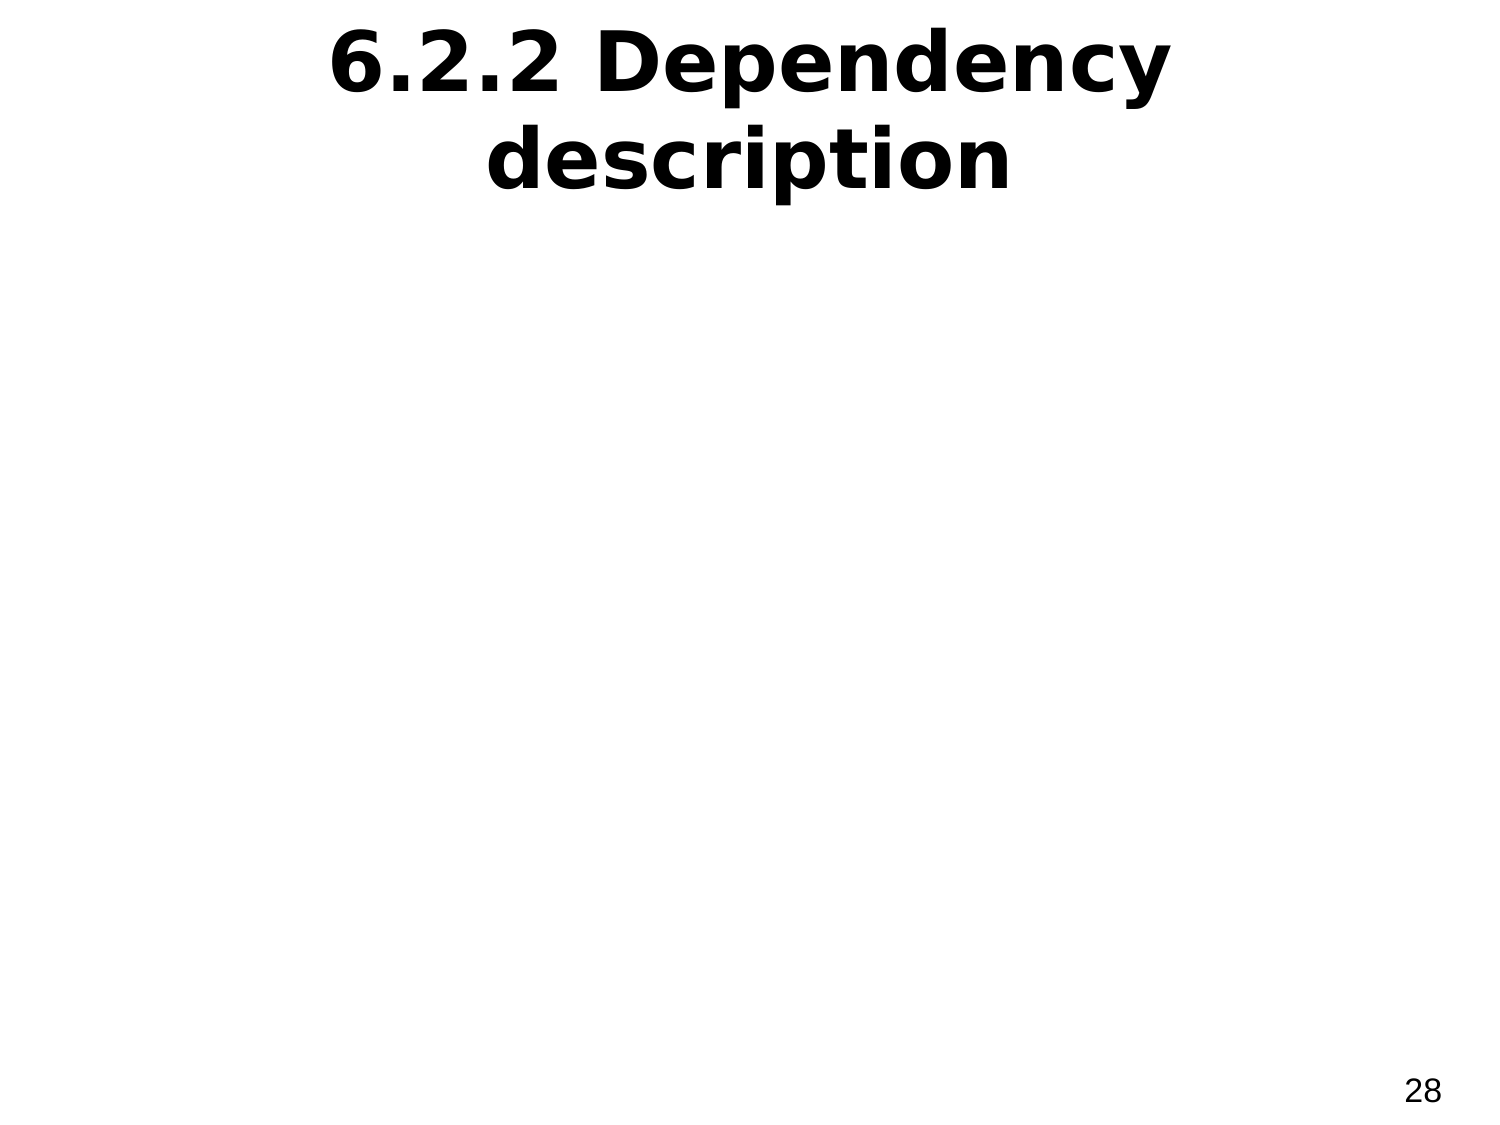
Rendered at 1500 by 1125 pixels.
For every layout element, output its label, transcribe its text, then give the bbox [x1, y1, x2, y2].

title 6.2.2 Dependency description [75, 13, 1425, 208]
